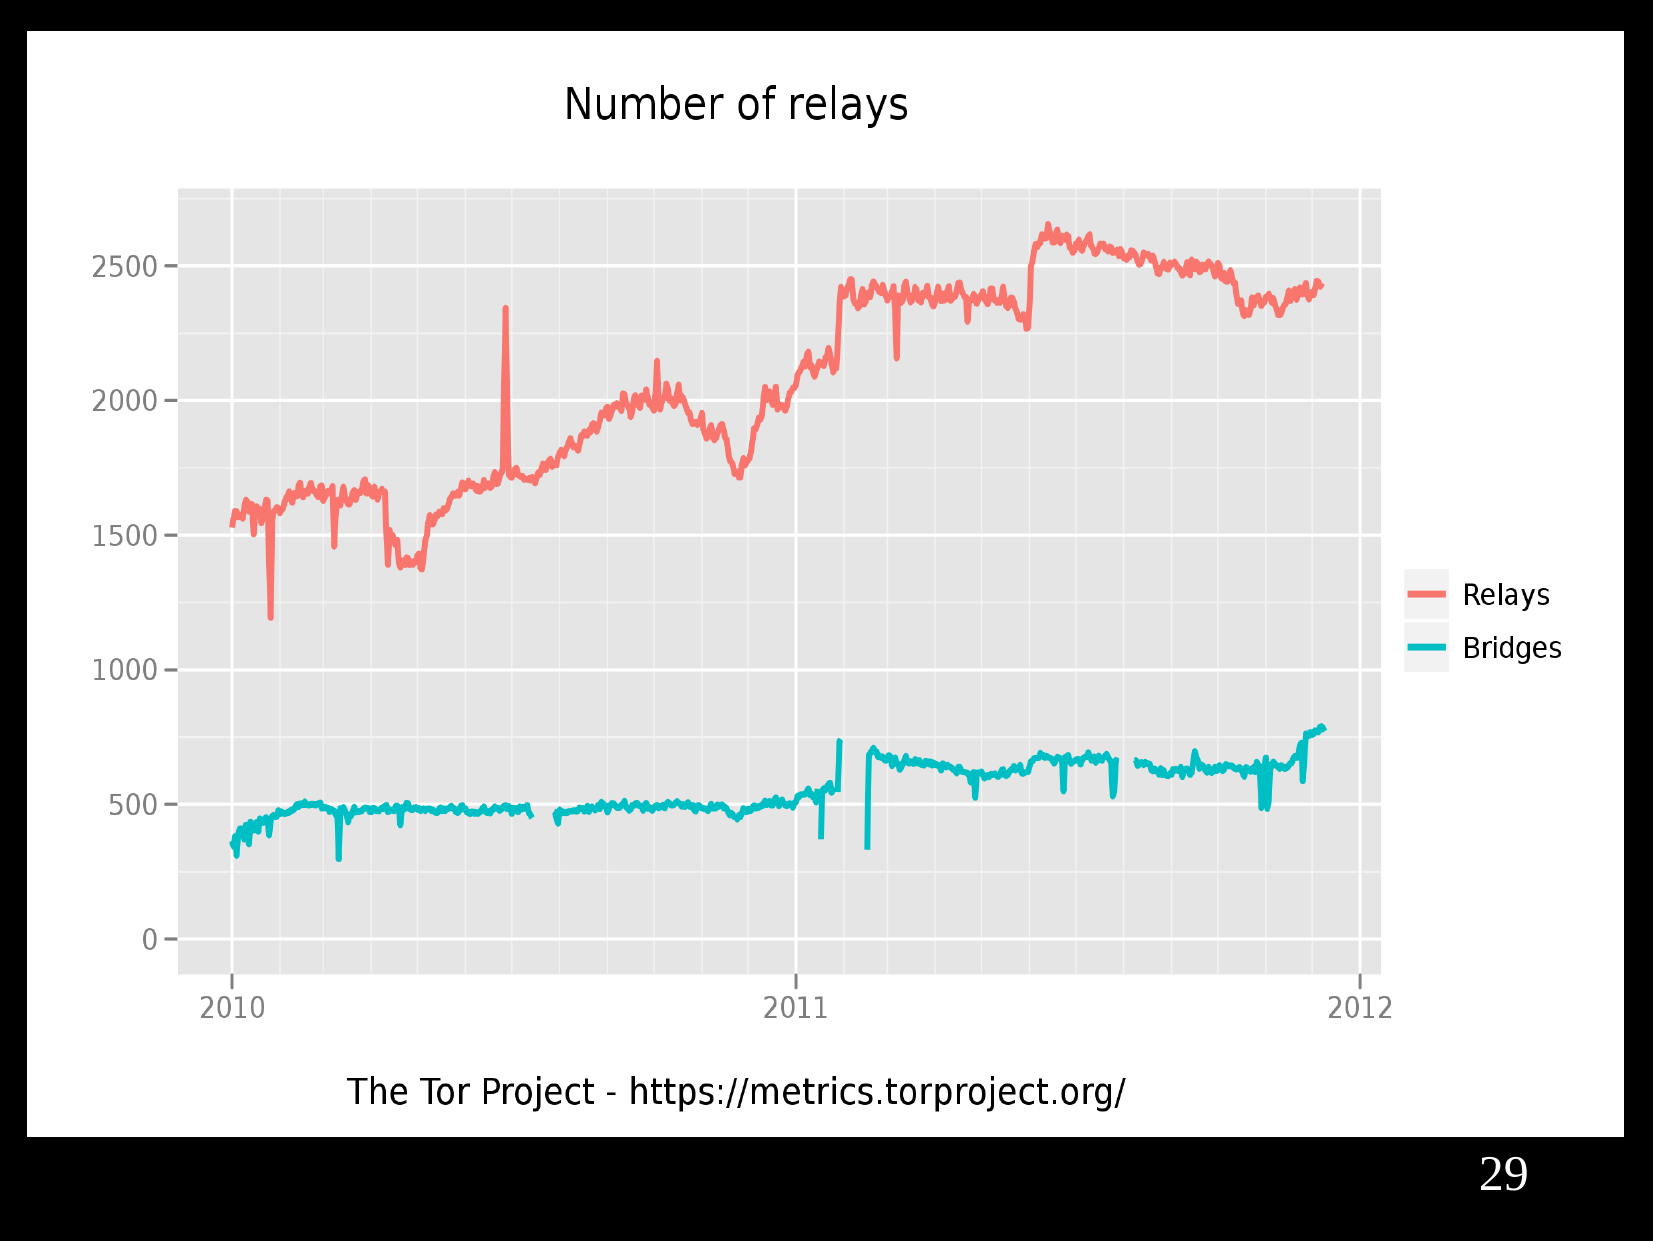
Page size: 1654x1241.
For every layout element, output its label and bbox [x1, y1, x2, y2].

picture [27, 31, 1624, 1137]
